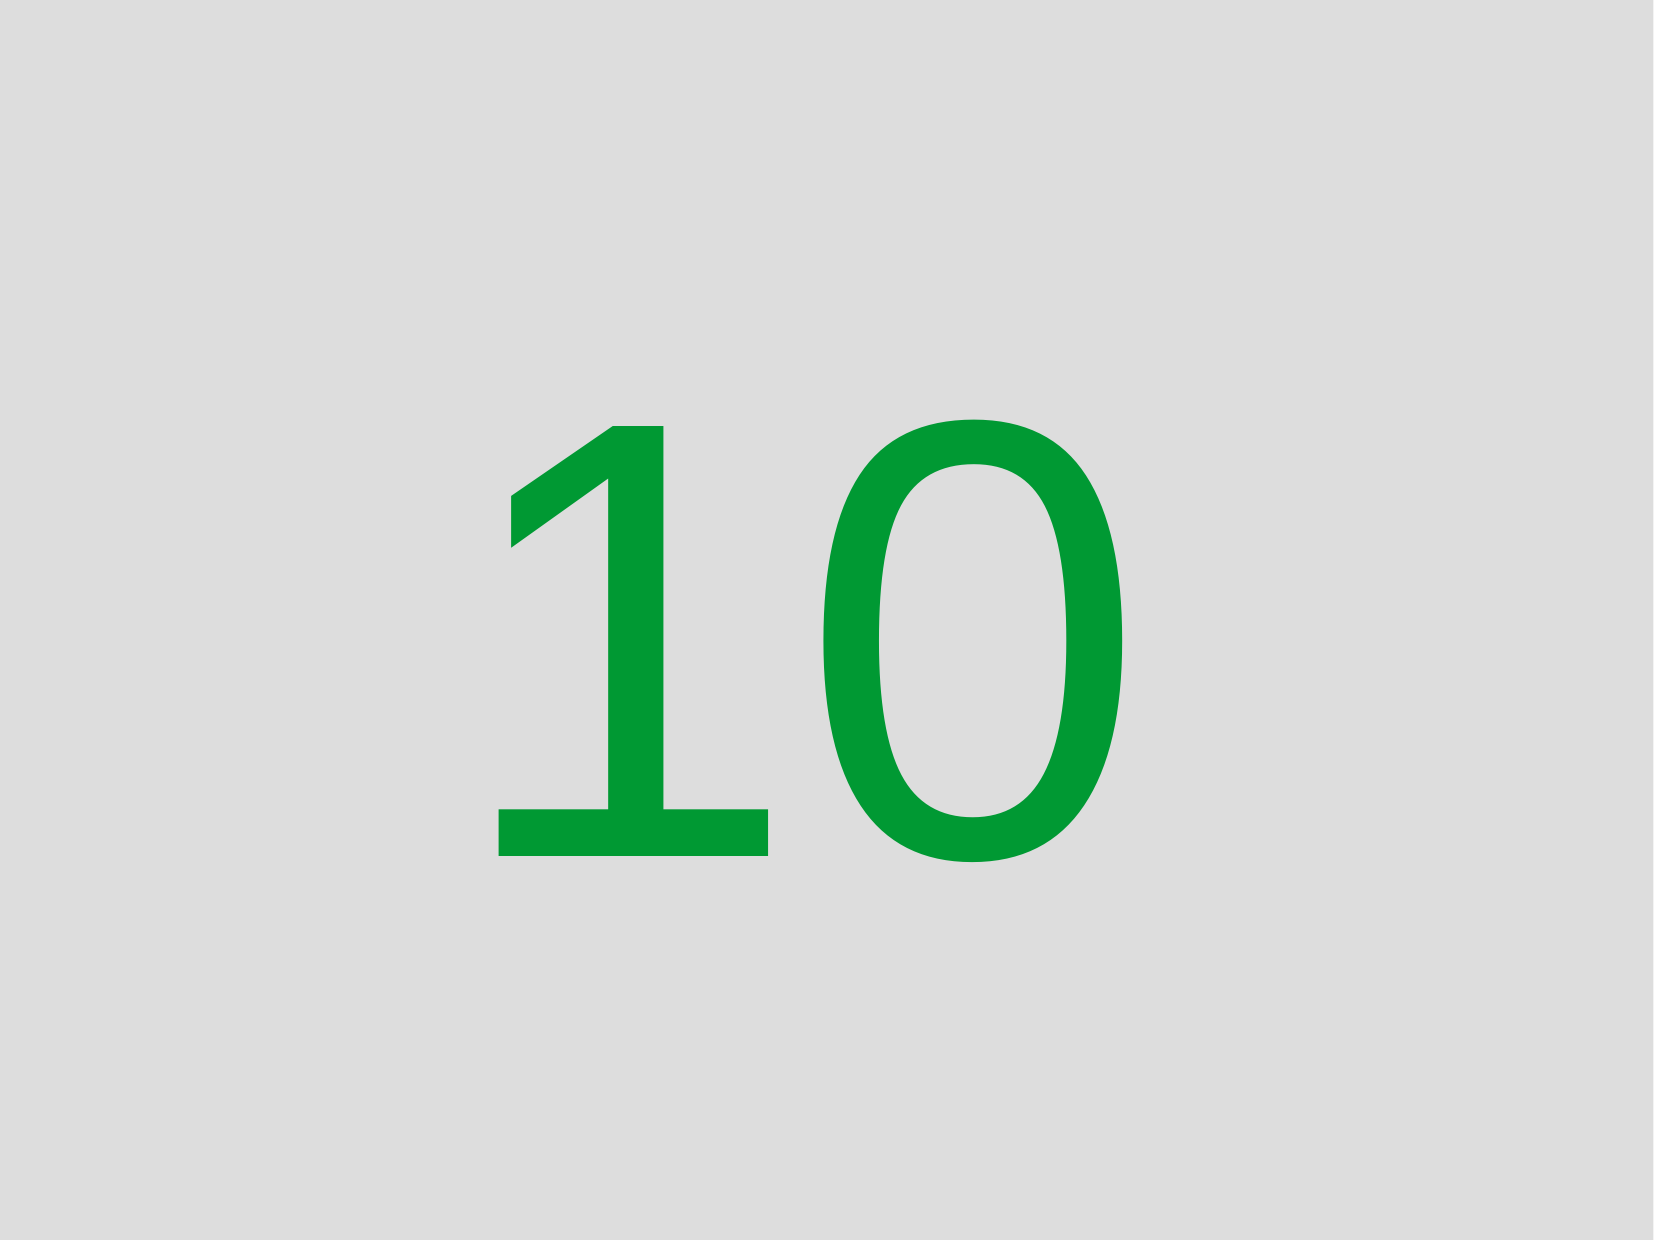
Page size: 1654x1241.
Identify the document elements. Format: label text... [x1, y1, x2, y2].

text_box 10 [437, 283, 1335, 997]
